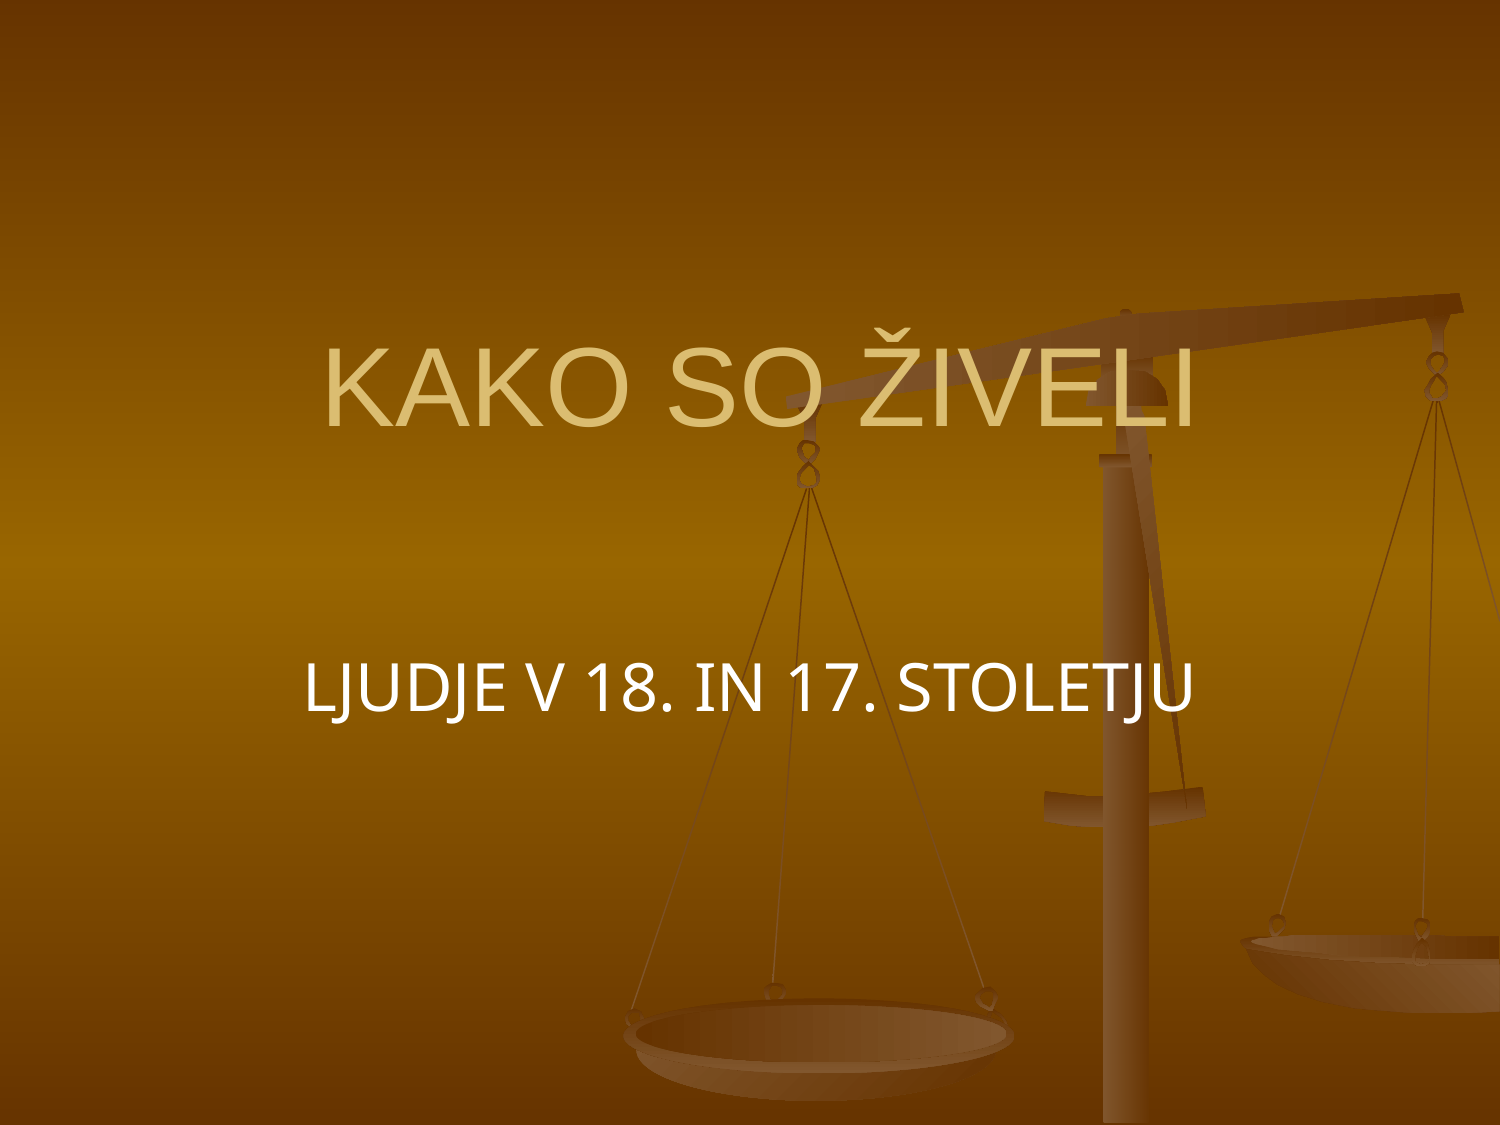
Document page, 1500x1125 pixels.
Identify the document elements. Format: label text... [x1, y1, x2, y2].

subtitle LJUDJE V 18. IN 17. STOLETJU [225, 637, 1275, 925]
title KAKO SO ŽIVELI [123, 208, 1399, 457]
